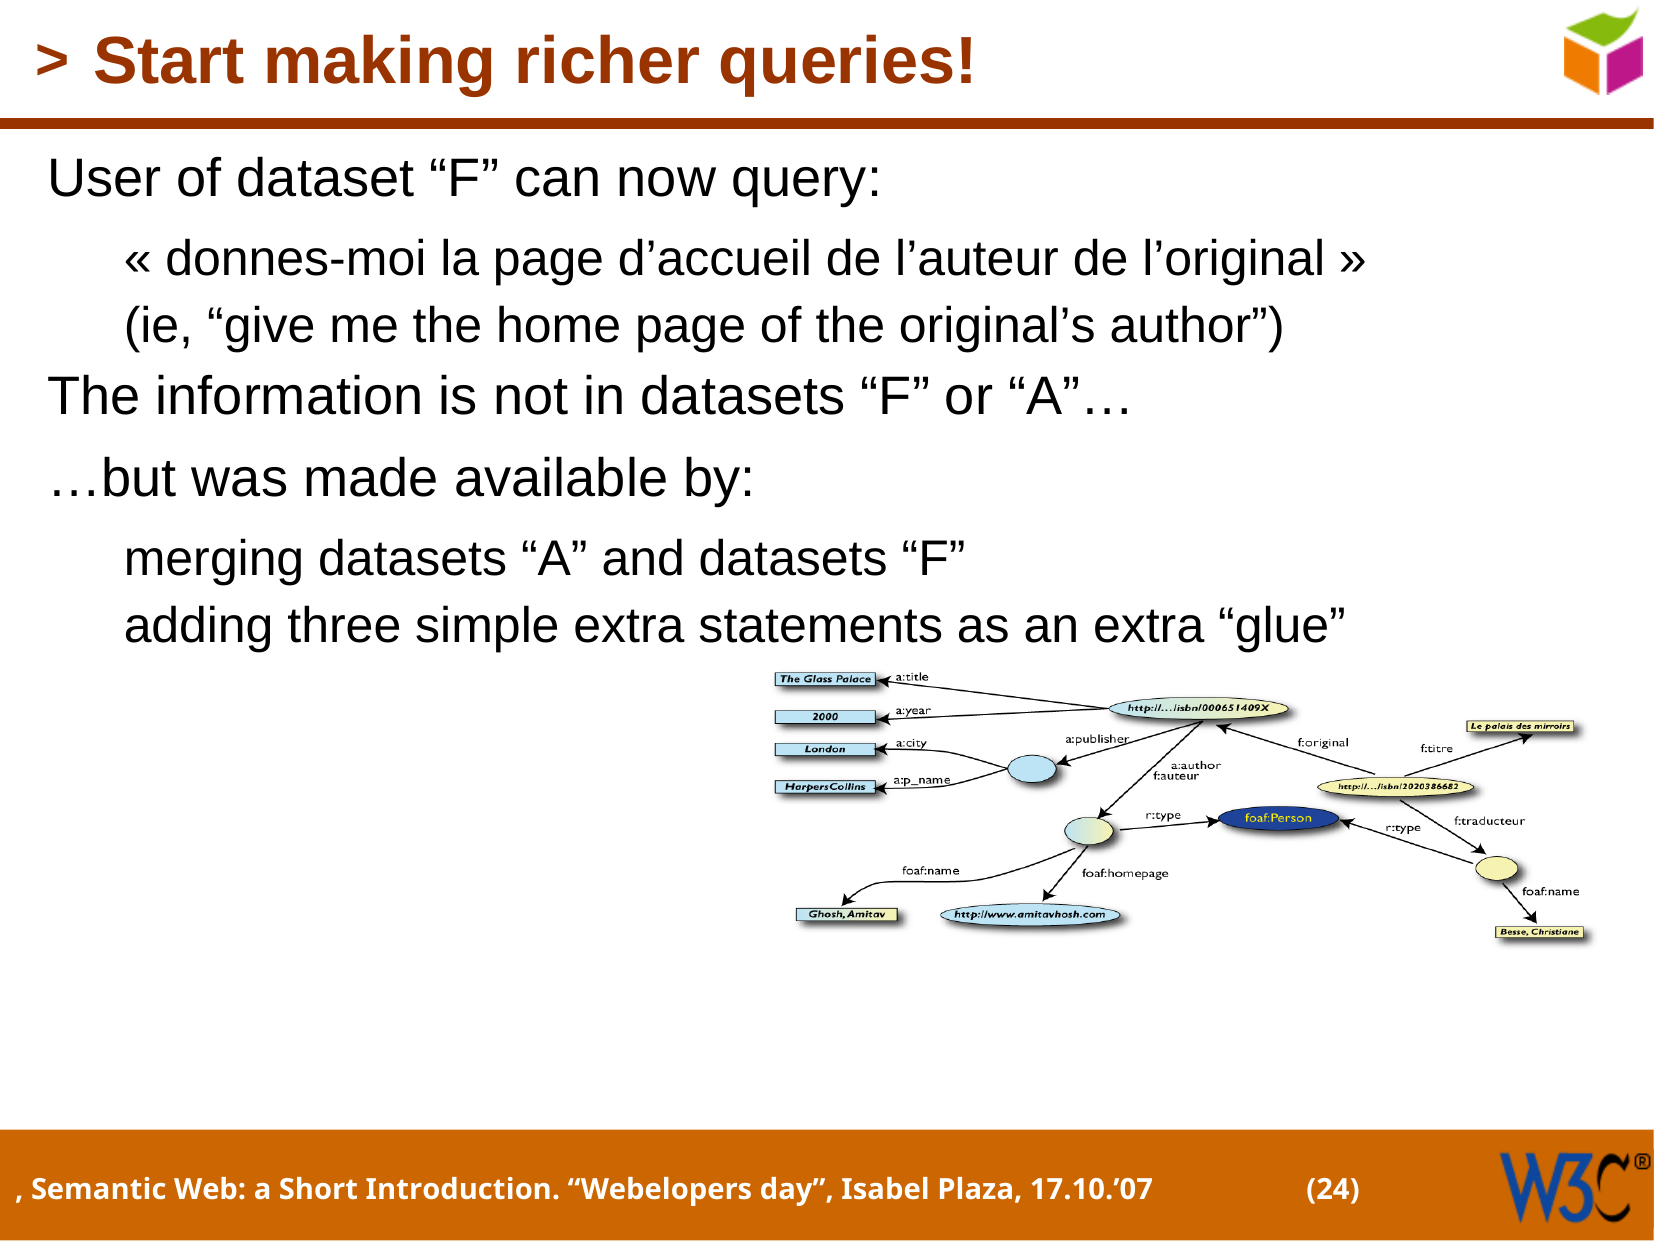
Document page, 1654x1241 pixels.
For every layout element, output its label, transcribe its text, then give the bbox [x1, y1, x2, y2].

picture [1495, 1149, 1654, 1228]
picture [1564, 5, 1643, 95]
title Start making richer queries! [93, 0, 1493, 119]
list User of dataset “F” can now query: « donnes-moi la page d’accueil de l’auteur de l’original » (ie, “give me the home page of the original’s author”) The information is not in datasets “F” or “A”… …but was made available by: merging datasets “A” and datasets “F” adding three simple extra statements as an extra “glue” [29, 147, 1624, 1119]
picture [767, 667, 1602, 1111]
